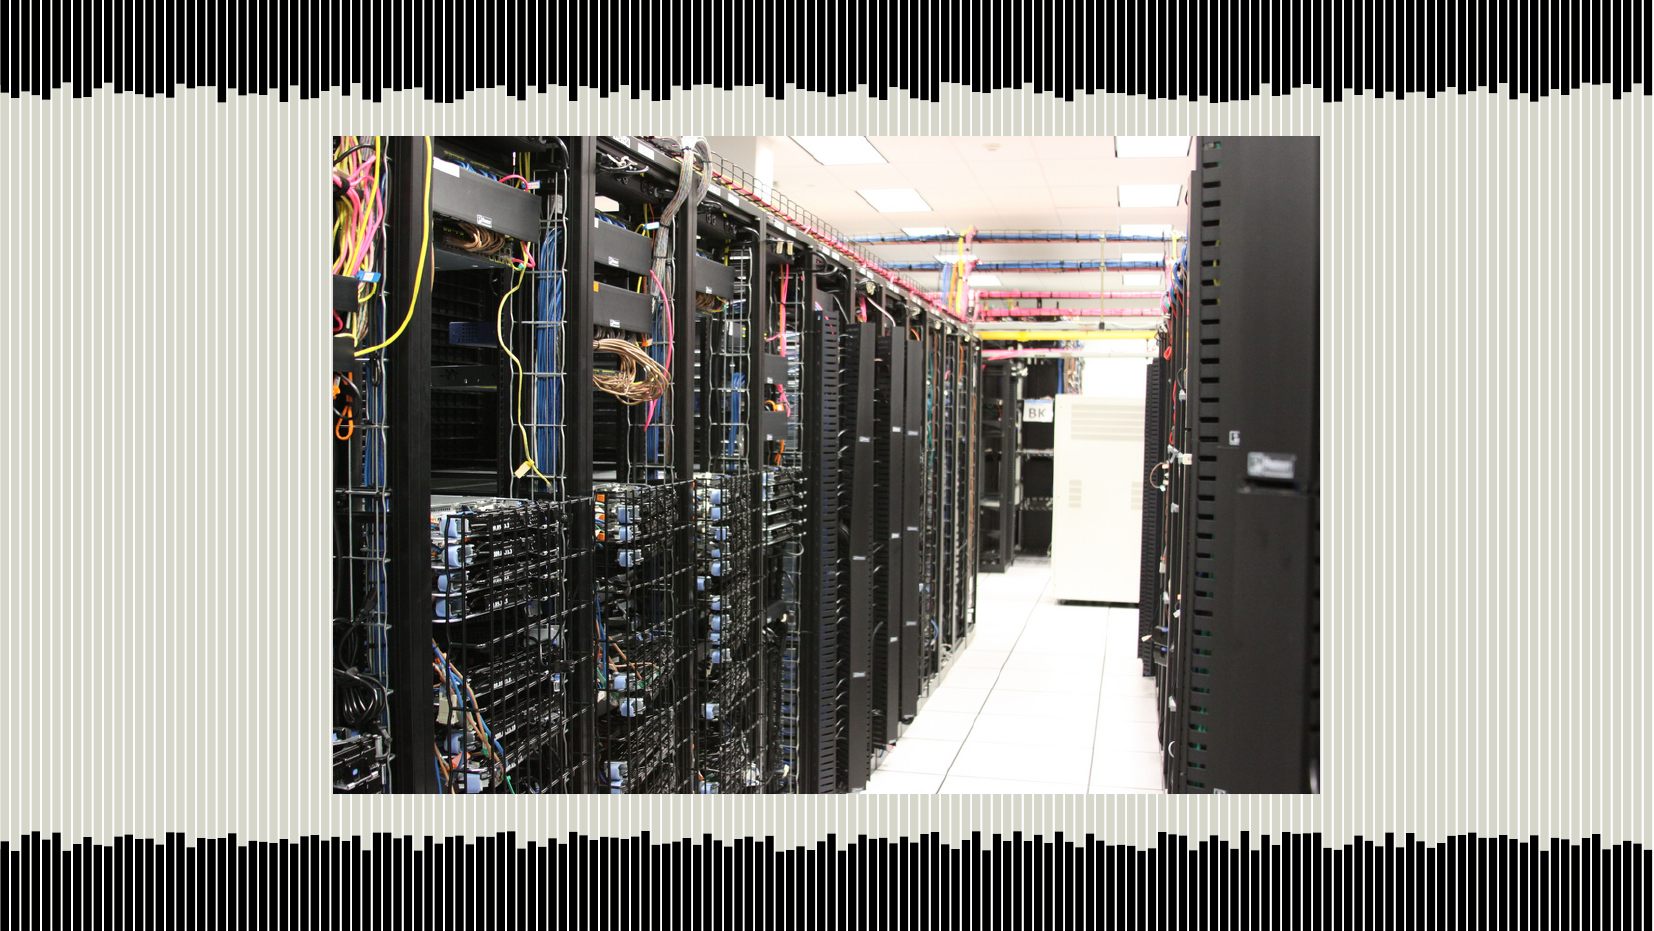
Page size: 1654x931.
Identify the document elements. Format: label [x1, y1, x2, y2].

picture [333, 136, 1320, 794]
